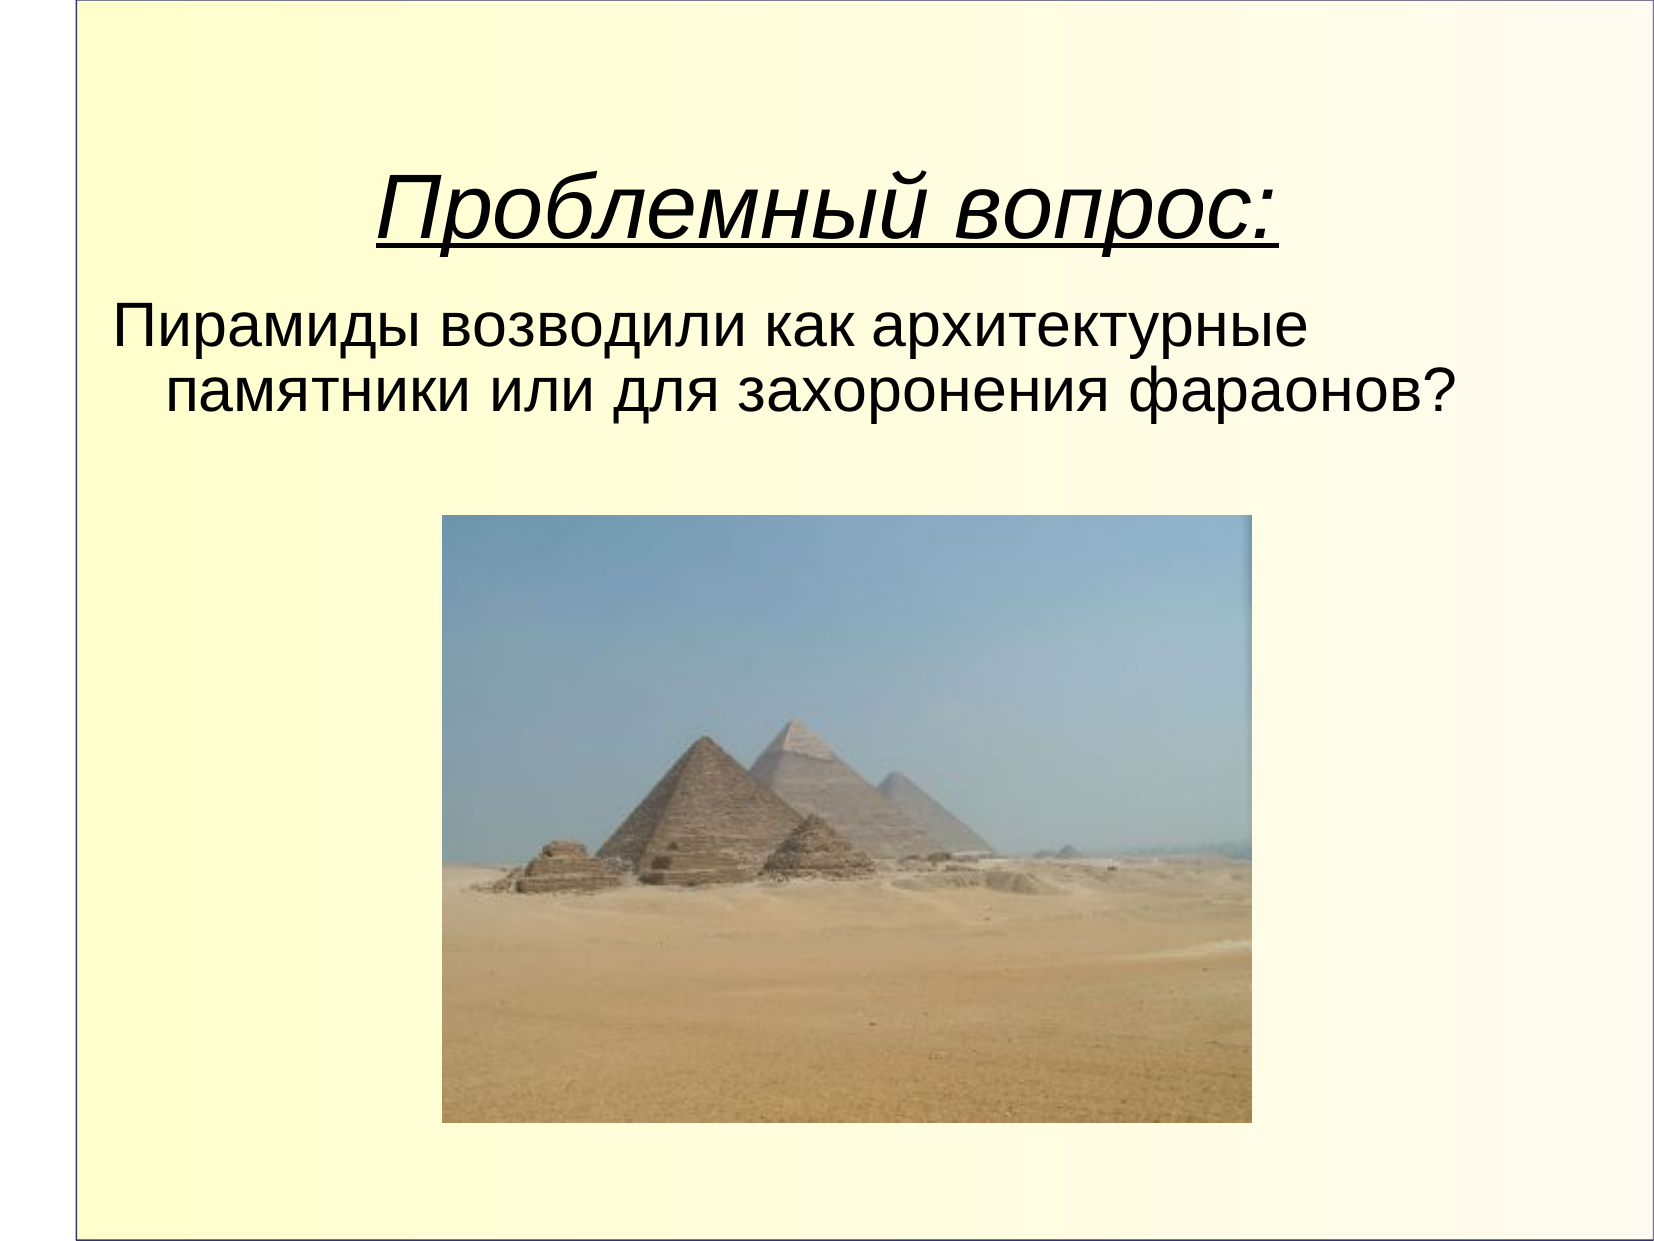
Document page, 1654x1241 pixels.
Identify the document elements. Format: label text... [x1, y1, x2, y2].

list Пирамиды возводили как архитектурные памятники или для захоронения фараонов? [112, 290, 1506, 443]
title Проблемный вопрос: [121, 102, 1534, 310]
picture [442, 515, 1252, 1123]
